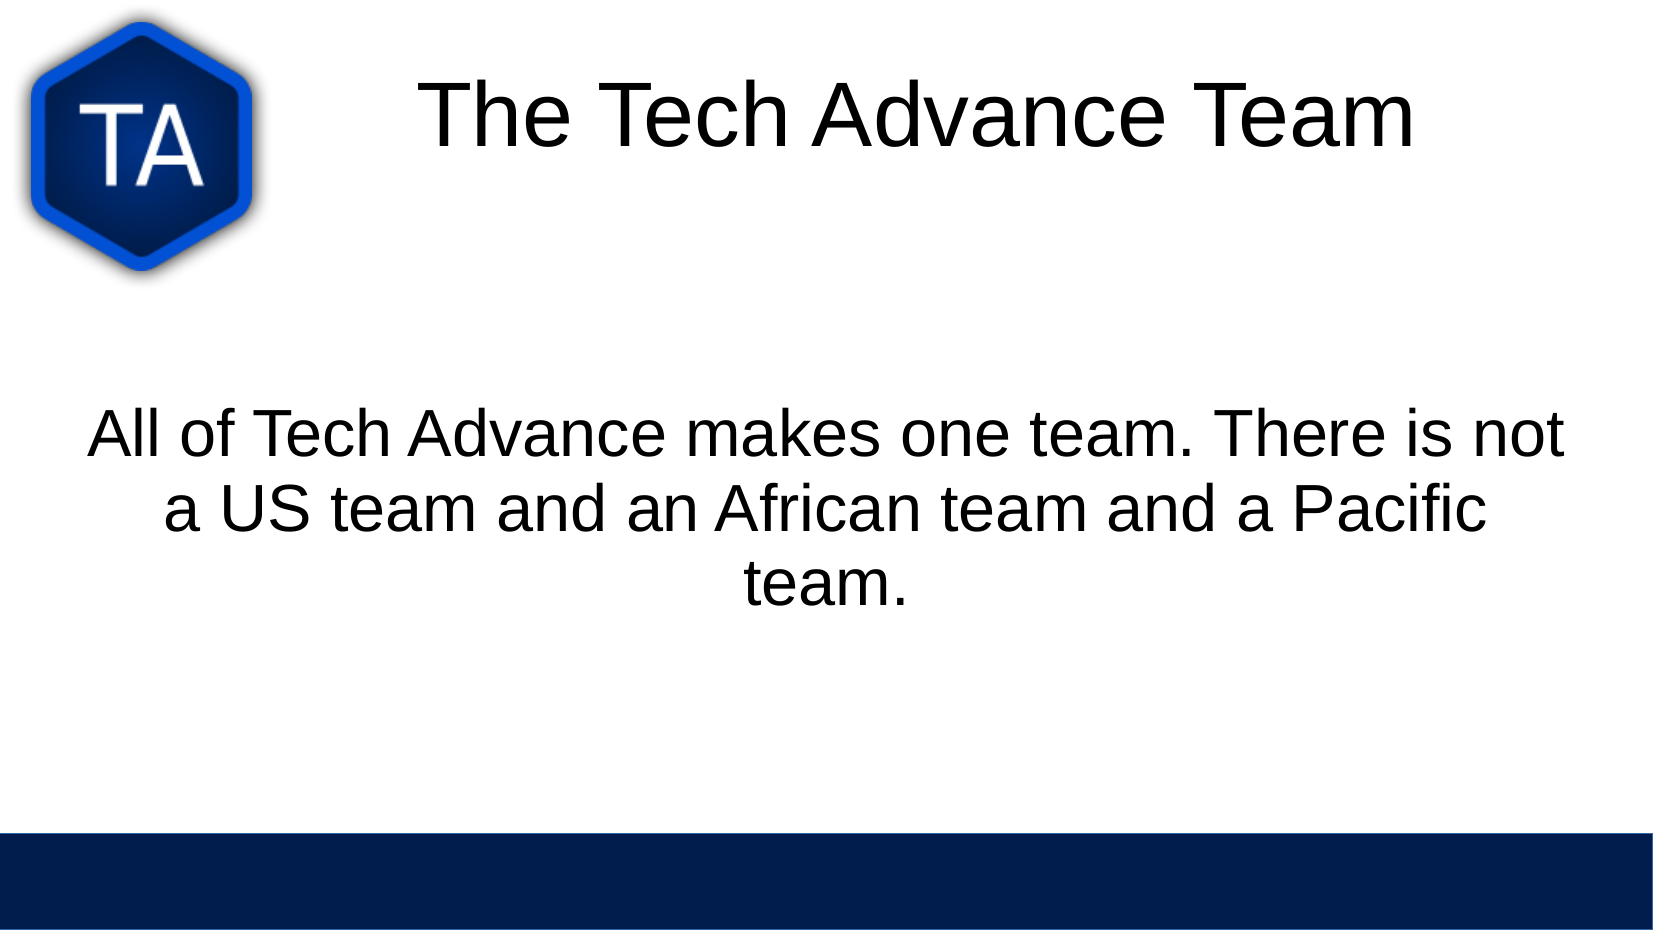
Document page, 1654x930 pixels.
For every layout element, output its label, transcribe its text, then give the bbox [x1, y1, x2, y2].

list All of Tech Advance makes one team. There is not a US team and an African team and a Pacific team. [82, 258, 1571, 757]
title The Tech Advance Team [263, 37, 1571, 193]
picture [31, 22, 252, 271]
